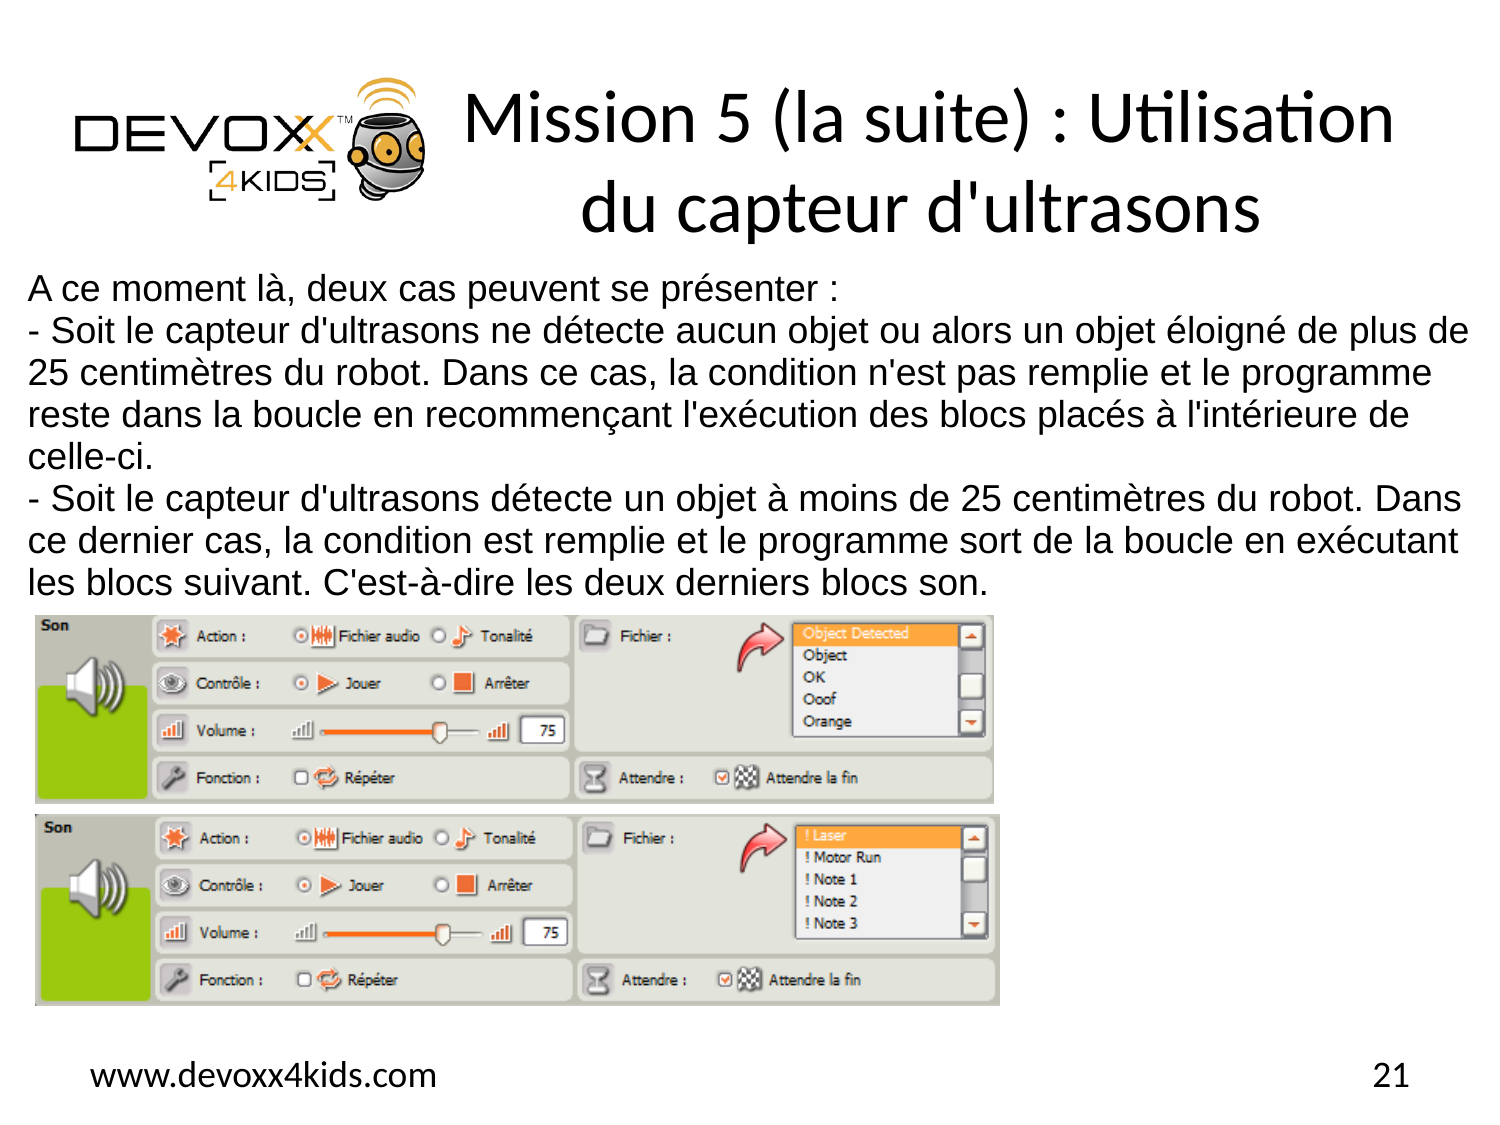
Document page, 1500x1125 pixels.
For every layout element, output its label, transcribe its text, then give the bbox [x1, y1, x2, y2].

title Mission 5 (la suite) : Utilisation du capteur d'ultrasons [437, 60, 1423, 249]
picture [75, 77, 425, 201]
picture [35, 615, 994, 804]
text_box <numéro> [1074, 1042, 1425, 1103]
text_box A ce moment là, deux cas peuvent se présenter : - Soit le capteur d'ultrasons ne détecte aucun objet ou alors un objet éloigné de plus de 25 centimètres du robot. Dans ce cas, la condition n'est pas remplie et le programme reste dans la boucle en recommençant l'exécution des blocs placés à l'intérieure de celle-ci. - Soit le capteur d'ultrasons détecte un objet à moins de 25 centimètres du robot. Dans ce dernier cas, la condition est remplie et le programme sort de la boucle en exécutant les blocs suivant. C'est-à-dire les deux derniers blocs son. [12, 259, 1500, 615]
picture [35, 814, 1000, 1006]
